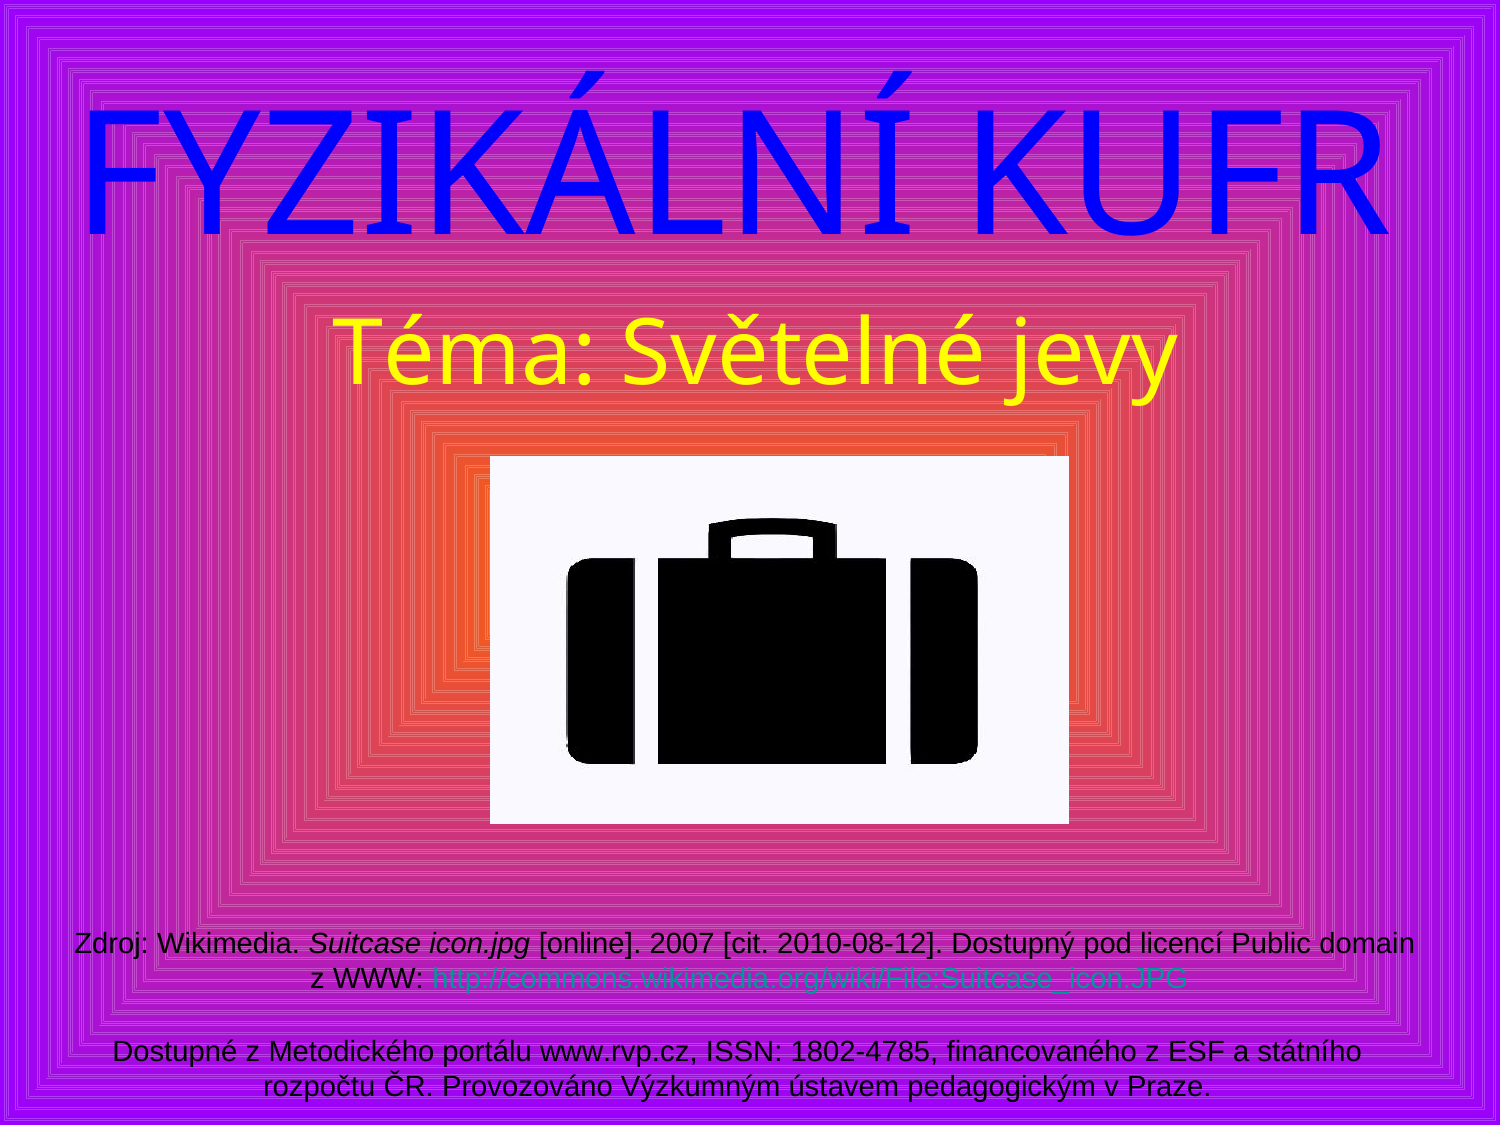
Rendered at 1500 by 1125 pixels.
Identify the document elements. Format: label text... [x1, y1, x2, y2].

text_box FYZIKÁLNÍ KUFR Téma: Světelné jevy [41, 54, 1471, 469]
text_box Dostupné z Metodického portálu www.rvp.cz, ISSN: 1802-4785, financovaného z ESF a státního rozpočtu ČR. Provozováno Výzkumným ústavem pedagogickým v Praze. [53, 1024, 1424, 1103]
picture [490, 456, 1069, 824]
text_box Zdroj: Wikimedia. Suitcase icon.jpg [online]. 2007 [cit. 2010-08-12]. Dostupný pod licencí Public domain z WWW: http://commons.wikimedia.org/wiki/File:Suitcase_icon.JPG [59, 916, 1439, 1003]
